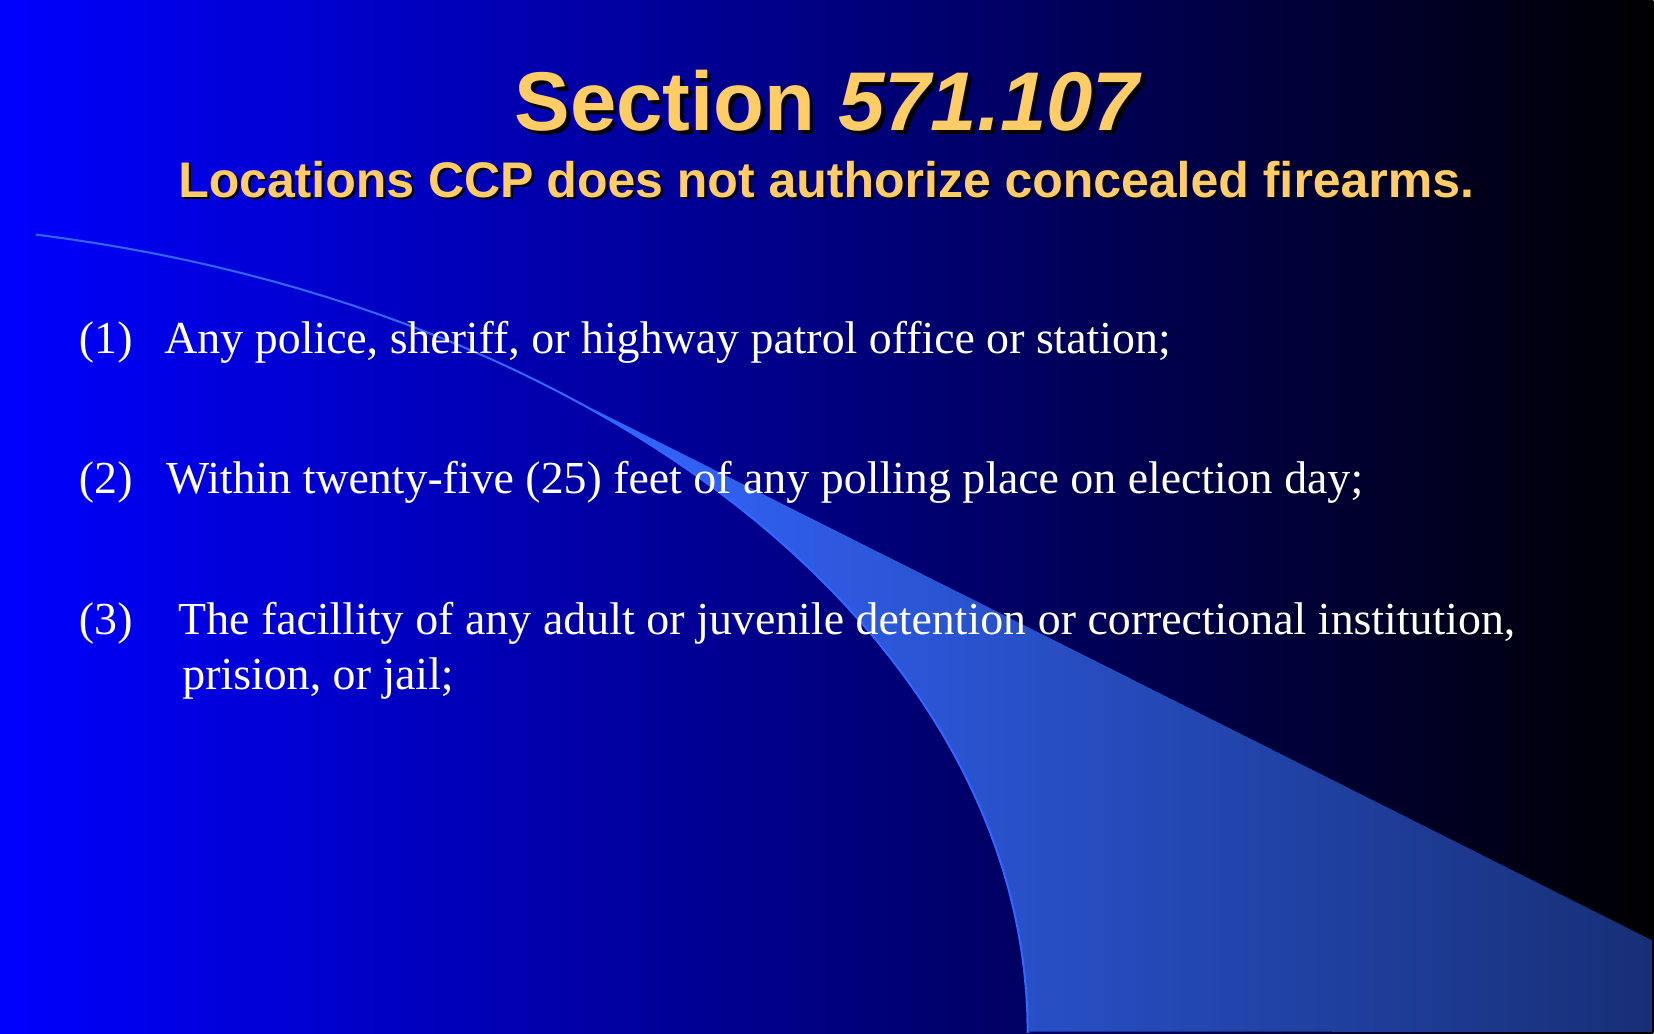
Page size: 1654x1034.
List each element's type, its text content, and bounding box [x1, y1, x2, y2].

title Section 571.107 Locations CCP does not authorize concealed firearms. [82, 39, 1571, 216]
list (1) Any police, sheriff, or highway patrol office or station; (2) Within twenty-five (25) feet of any polling place on election day; (3) The facillity of any adult or juvenile detention or correctional institution, prision, or jail; [64, 300, 1591, 839]
